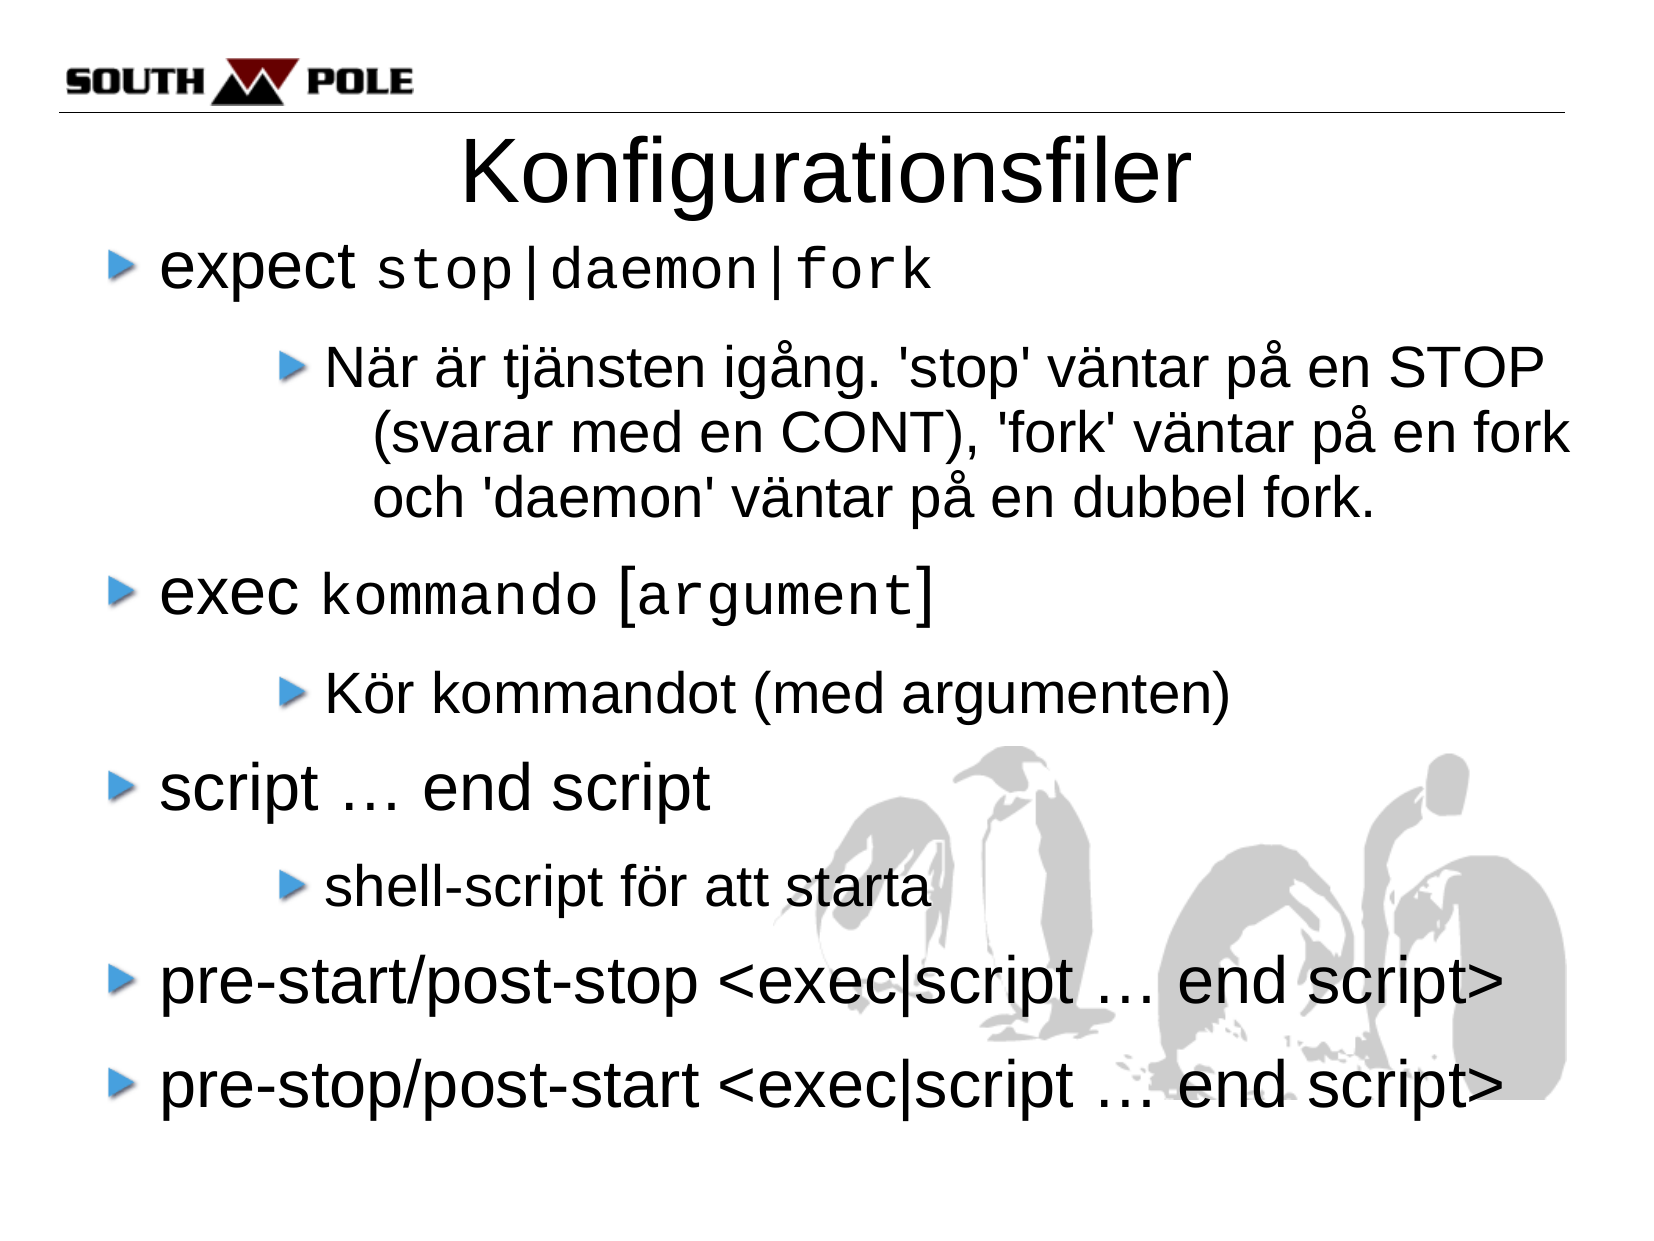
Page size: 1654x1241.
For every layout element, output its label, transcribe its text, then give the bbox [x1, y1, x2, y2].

title Konfigurationsfiler [82, 67, 1571, 275]
picture [66, 58, 414, 106]
list expect stop|daemon|fork När är tjänsten igång. 'stop' väntar på en STOP (svarar med en CONT), 'fork' väntar på en fork och 'daemon' väntar på en dubbel fork. exec kommando [argument] Kör kommandot (med argumenten) script … end script shell-script för att starta pre-start/post-stop <exec|script … end script> pre-stop/post-start <exec|script … end script> [88, 227, 1577, 1211]
